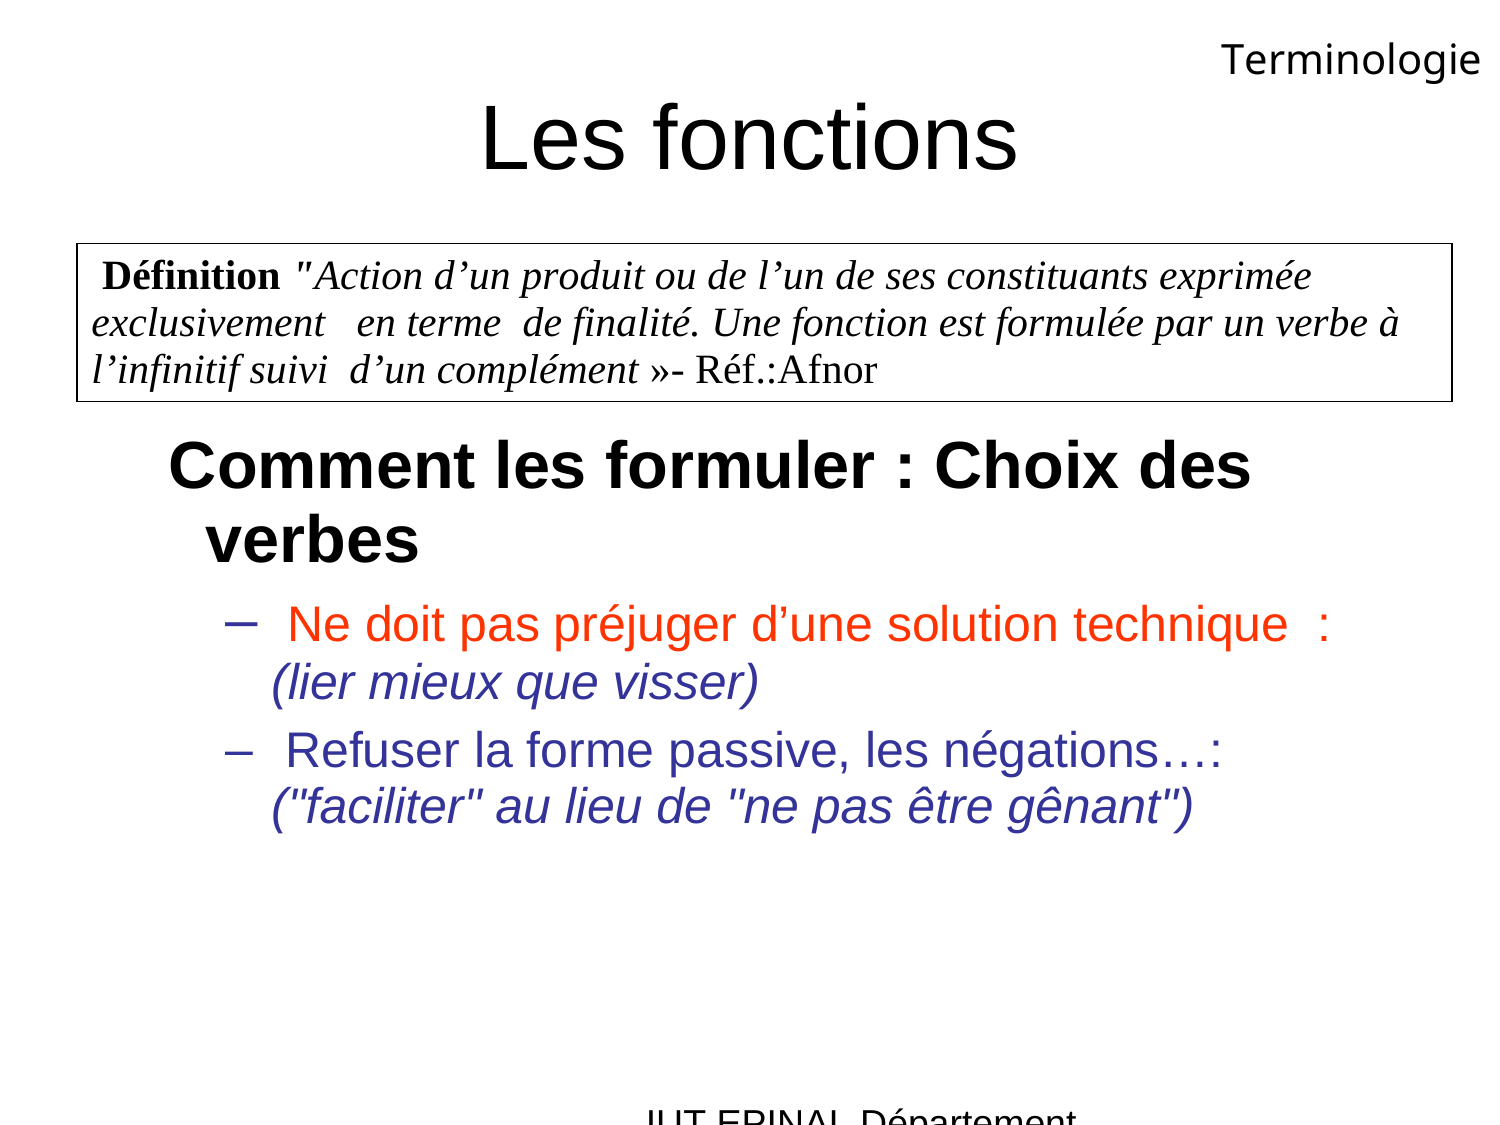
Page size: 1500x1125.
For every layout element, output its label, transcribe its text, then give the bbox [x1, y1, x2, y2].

text_box Terminologie [1206, 24, 1498, 91]
text_box Définition "Action d’un produit ou de l’un de ses constituants exprimée exclusivement en terme de finalité. Une fonction est formulée par un verbe à l’infinitif suivi d’un complément »- Réf.:Afnor [76, 243, 1452, 402]
list Comment les formuler : Choix des verbes Ne doit pas préjuger d’une solution technique : (lier mieux que visser) Refuser la forme passive, les négations…: ("faciliter" au lieu de "ne pas être gênant") [135, 420, 1411, 1027]
title Les fonctions [75, 45, 1426, 233]
